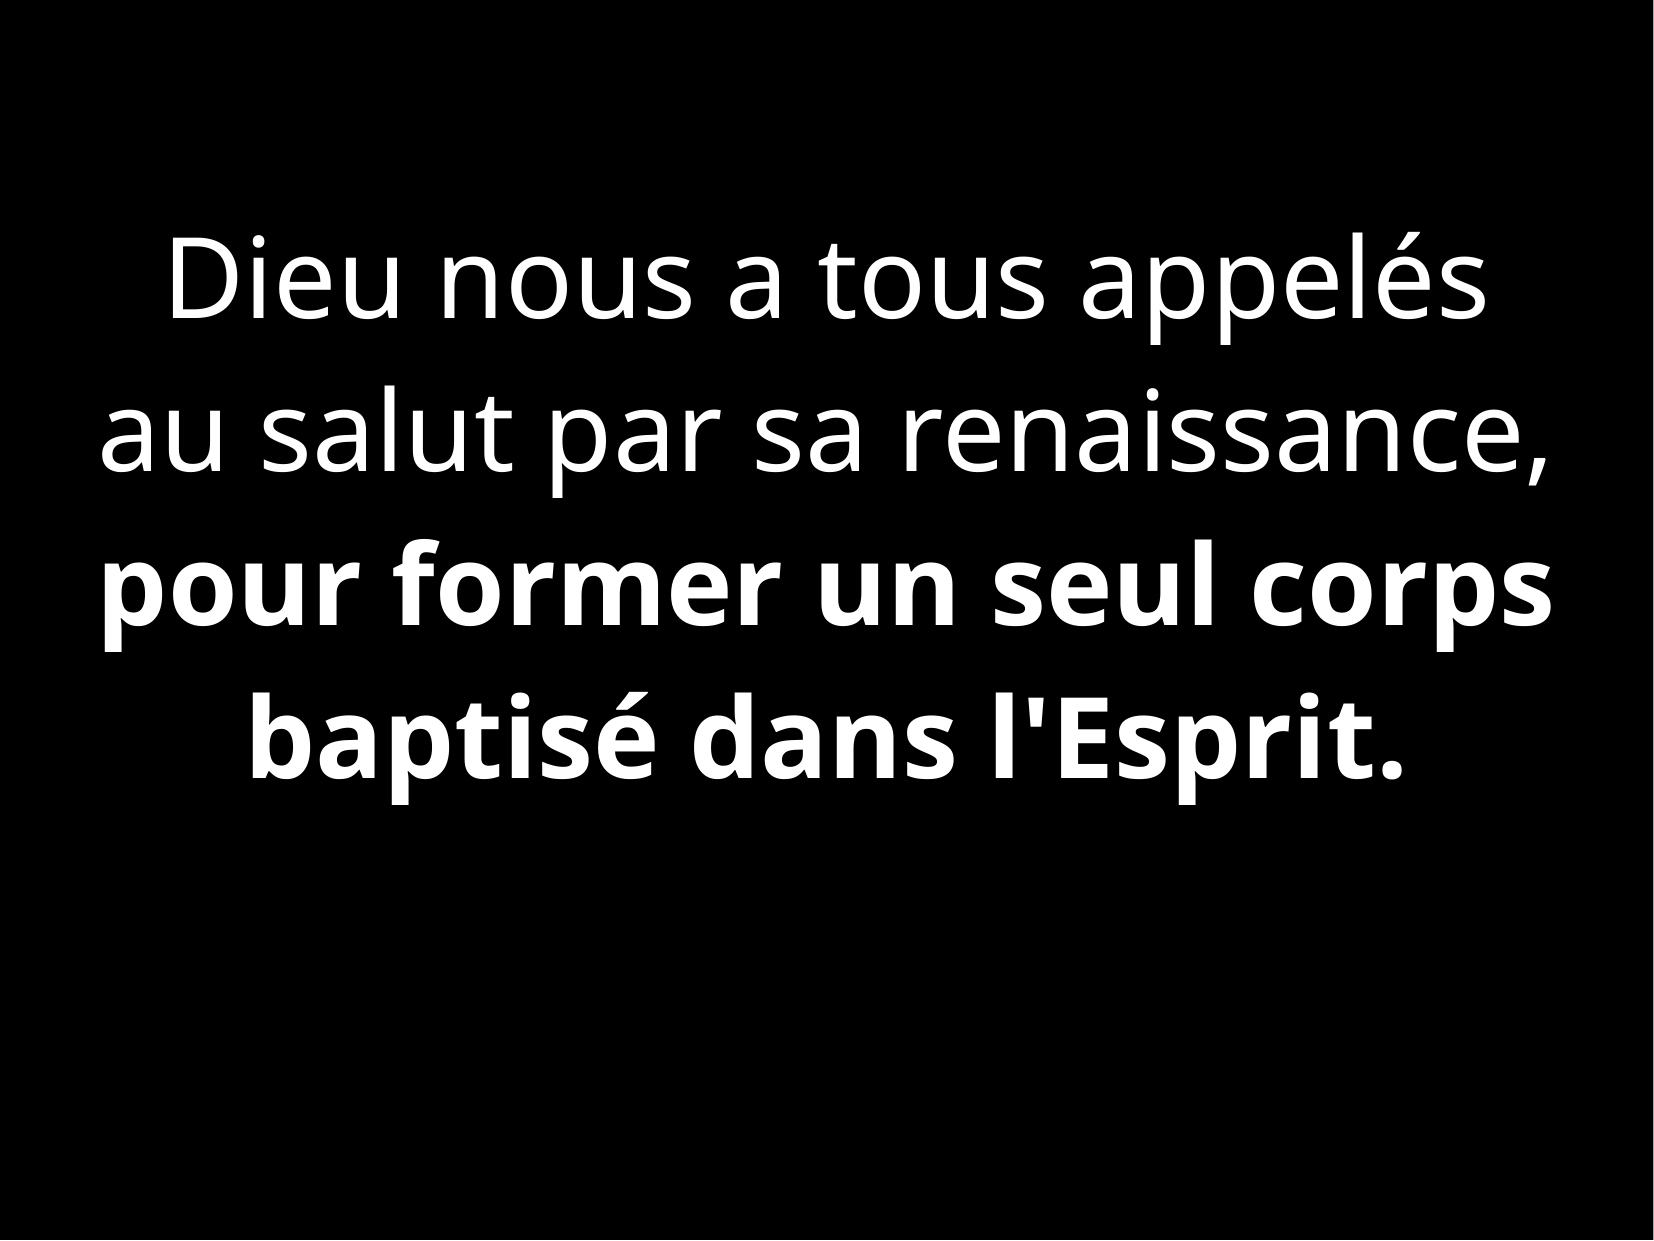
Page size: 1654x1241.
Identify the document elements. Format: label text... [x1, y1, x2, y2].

list Dieu nous a tous appelés au salut par sa renaissance, pour former un seul corps baptisé dans l'Esprit. [29, 45, 1625, 1241]
